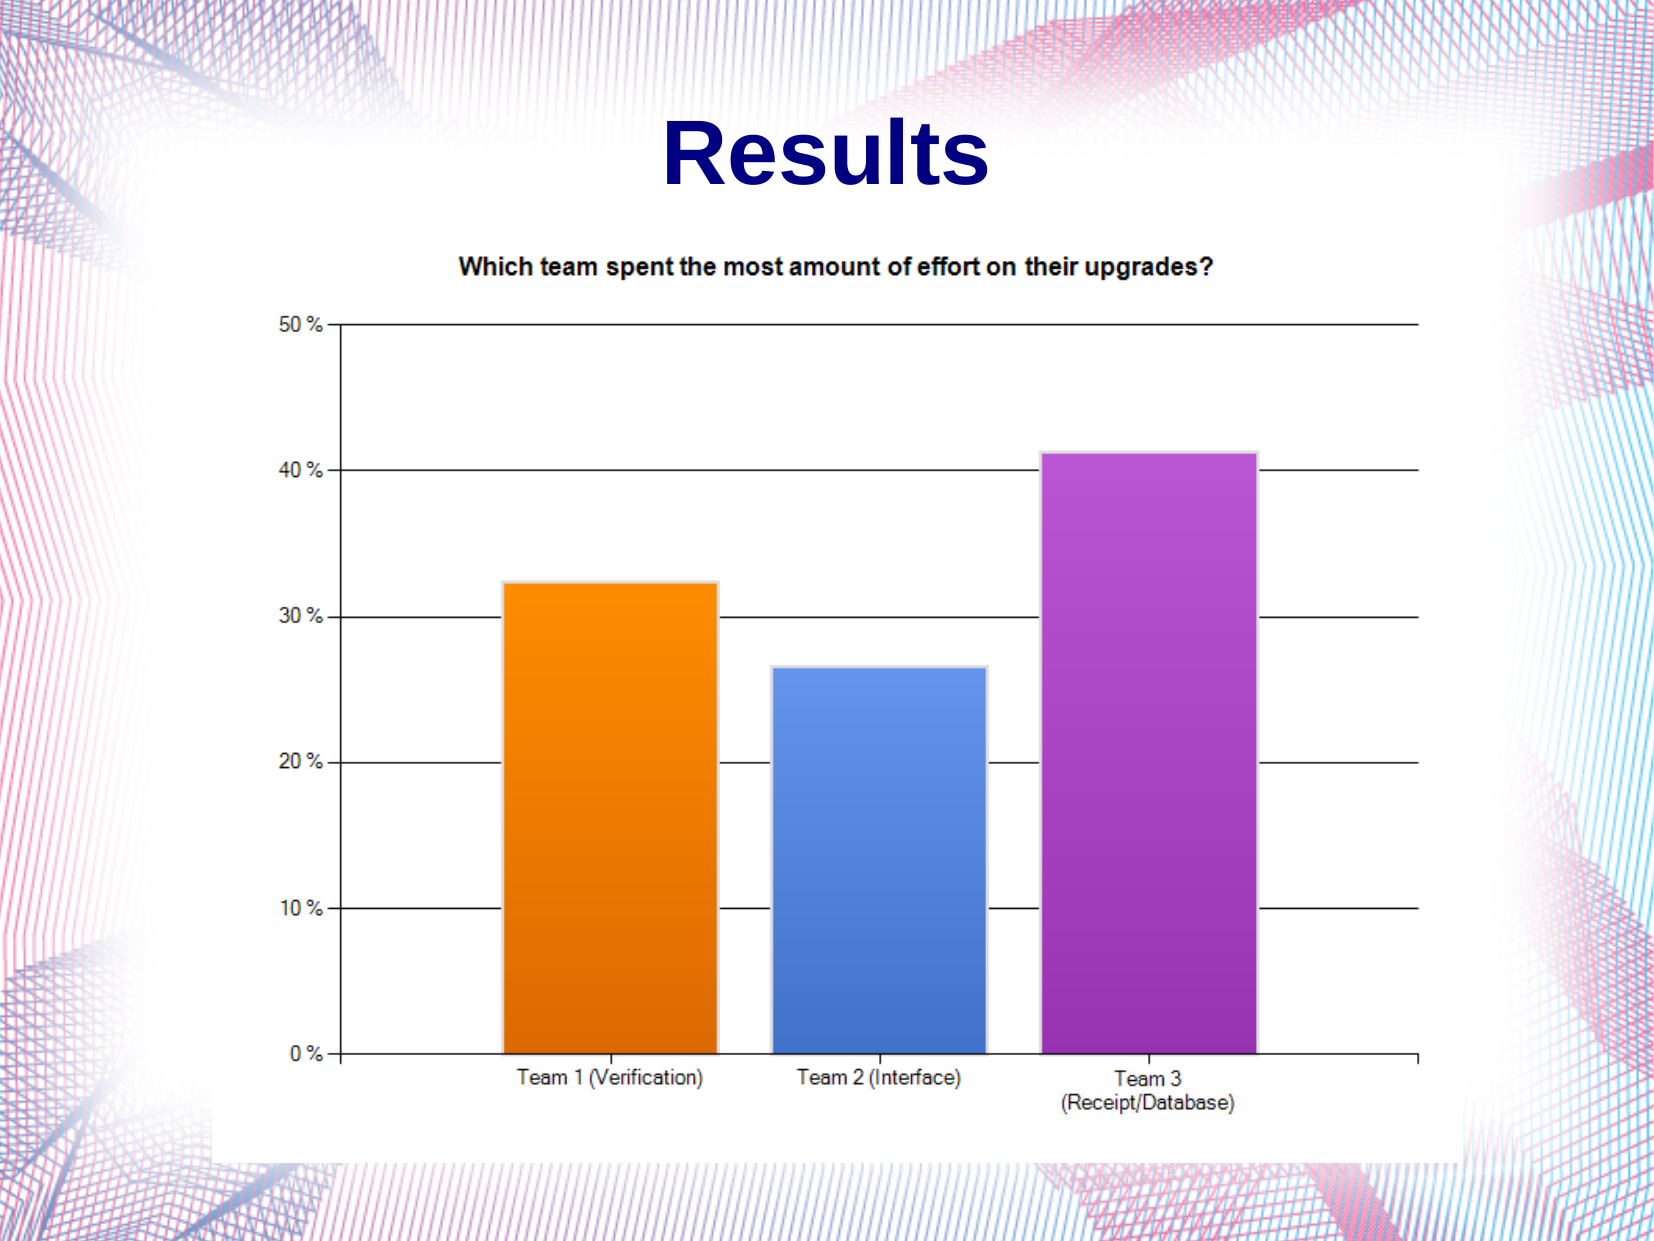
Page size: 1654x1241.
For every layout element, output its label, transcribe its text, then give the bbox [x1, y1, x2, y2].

title Results [82, 49, 1571, 257]
picture [0, 0, 1654, 1241]
